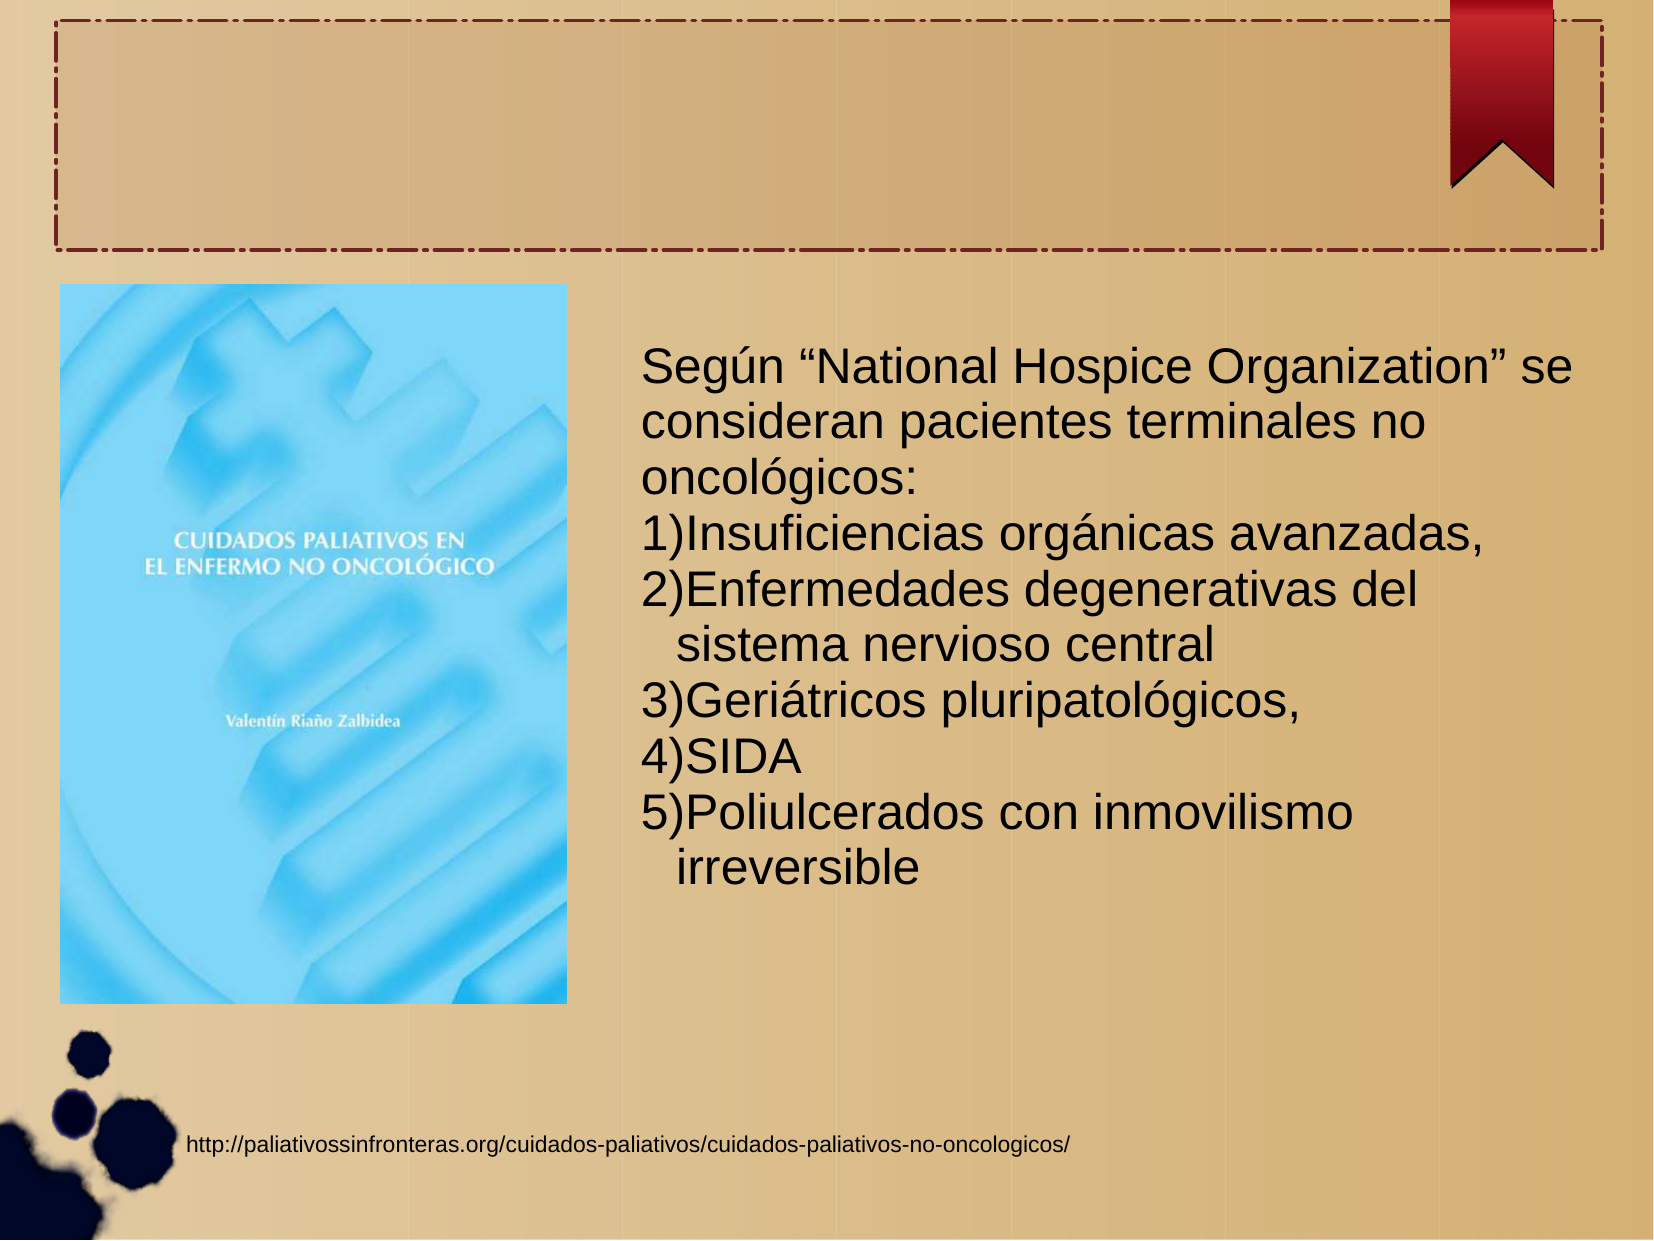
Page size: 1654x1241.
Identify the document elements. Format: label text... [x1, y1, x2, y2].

text_box http://paliativossinfronteras.org/cuidados-paliativos/cuidados-paliativos-no-oncologicos/ [171, 1124, 1642, 1182]
text_box Según “National Hospice Organization” se consideran pacientes terminales no oncológicos: Insuficiencias orgánicas avanzadas, Enfermedades degenerativas del sistema nervioso central Geriátricos pluripatológicos, SIDA Poliulcerados con inmovilismo irreversible [625, 330, 1607, 934]
picture [60, 284, 567, 1004]
